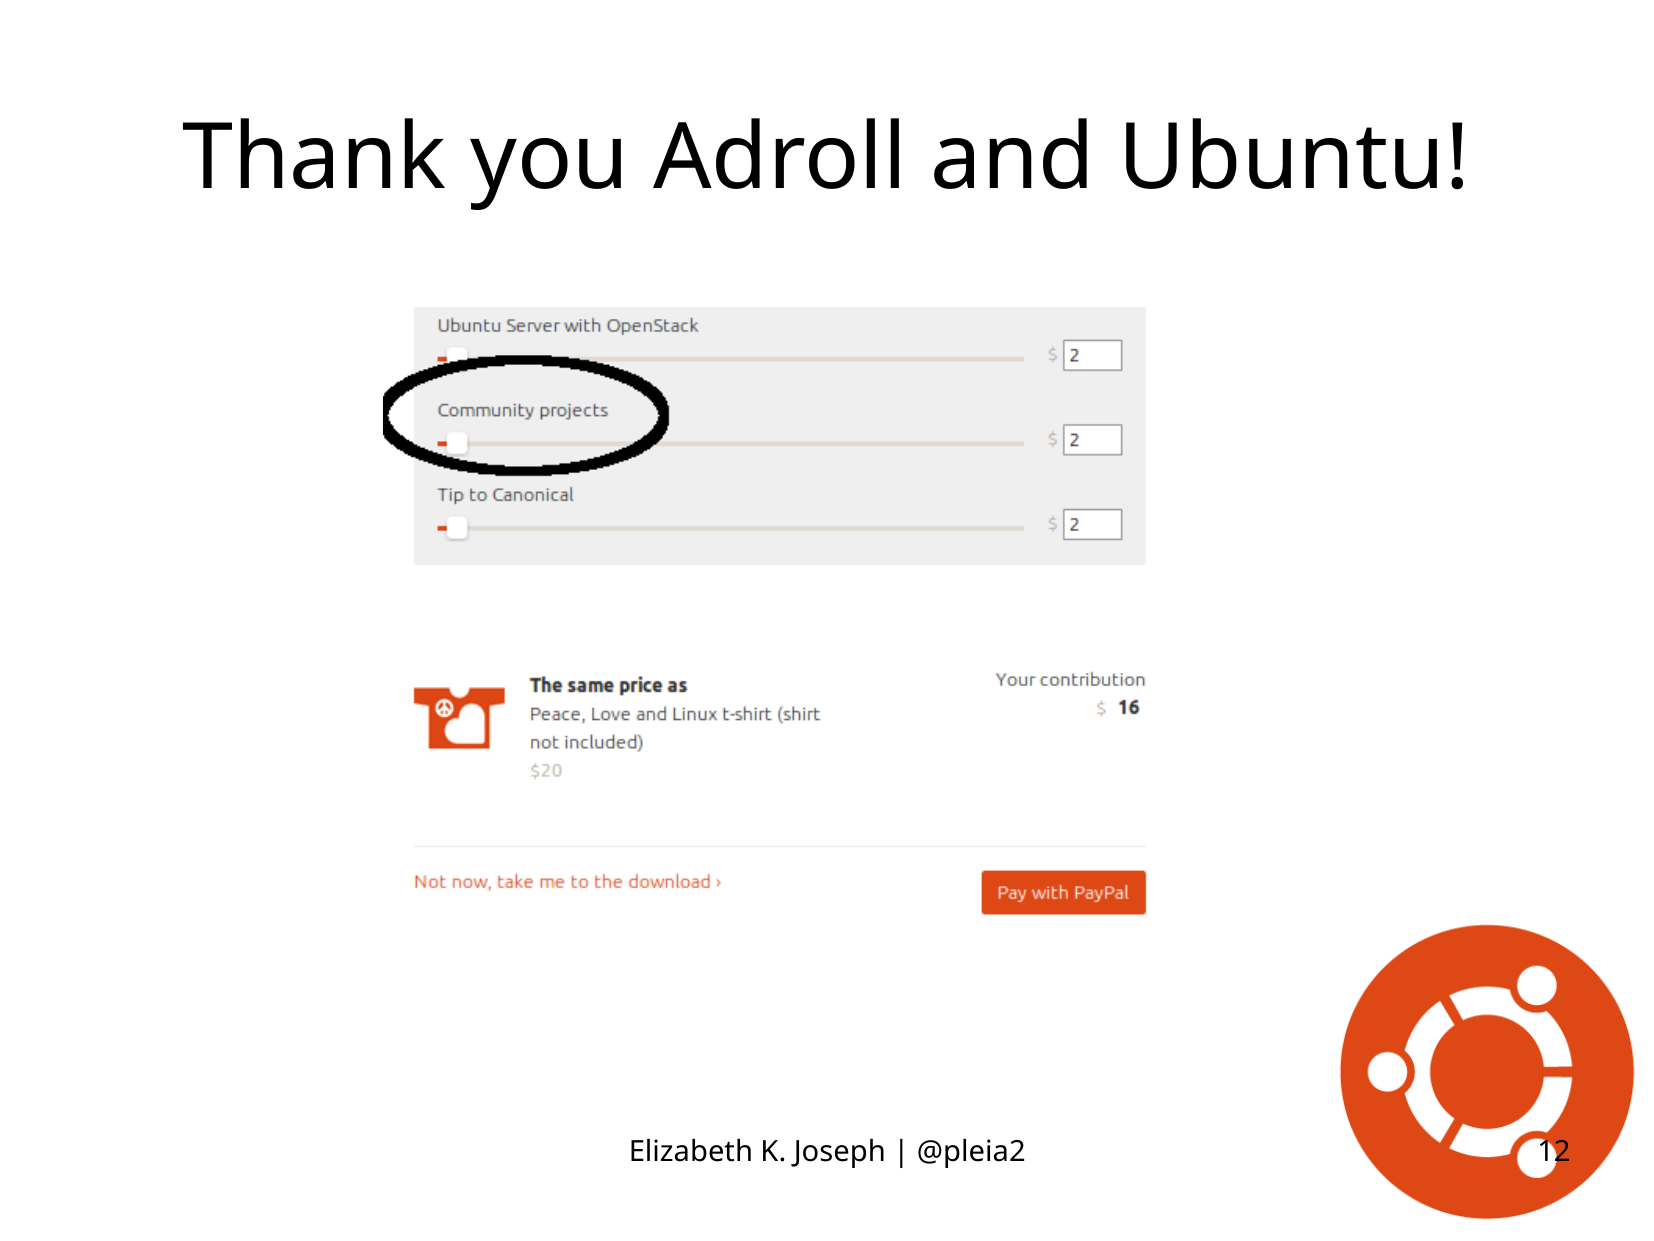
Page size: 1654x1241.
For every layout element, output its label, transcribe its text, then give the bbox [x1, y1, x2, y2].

title Thank you Adroll and Ubuntu! [82, 49, 1571, 257]
picture [0, 0, 1654, 1241]
